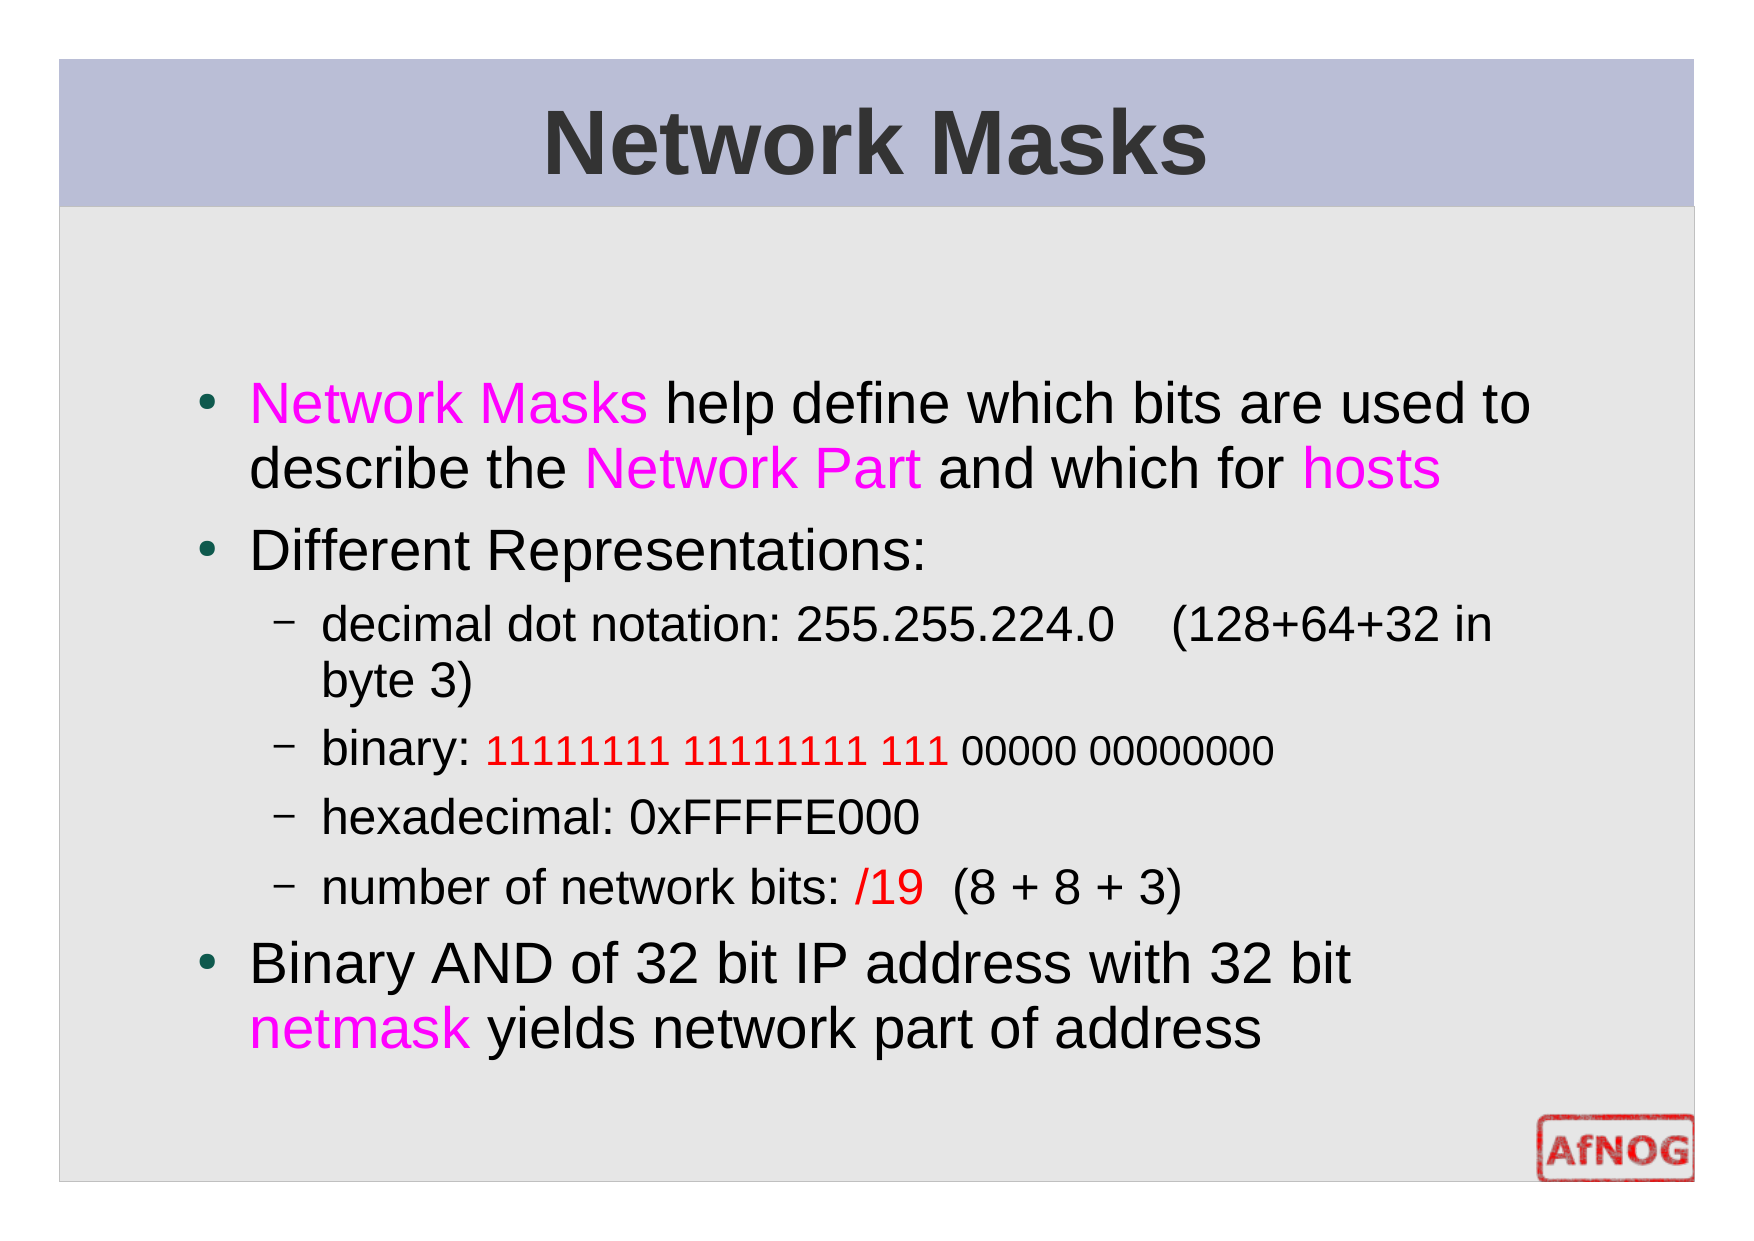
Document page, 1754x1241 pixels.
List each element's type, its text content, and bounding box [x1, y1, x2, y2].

picture [1535, 1112, 1695, 1182]
title Network Masks [59, 48, 1695, 237]
list Network Masks help define which bits are used to describe the Network Part and which for hosts Different Representations: decimal dot notation: 255.255.224.0 (128+64+32 in byte 3) binary: 11111111 11111111 111 00000 00000000 hexadecimal: 0xFFFFE000 number of network bits: /19 (8 + 8 + 3) Binary AND of 32 bit IP address with 32 bit netmask yields network part of address [179, 371, 1576, 1079]
